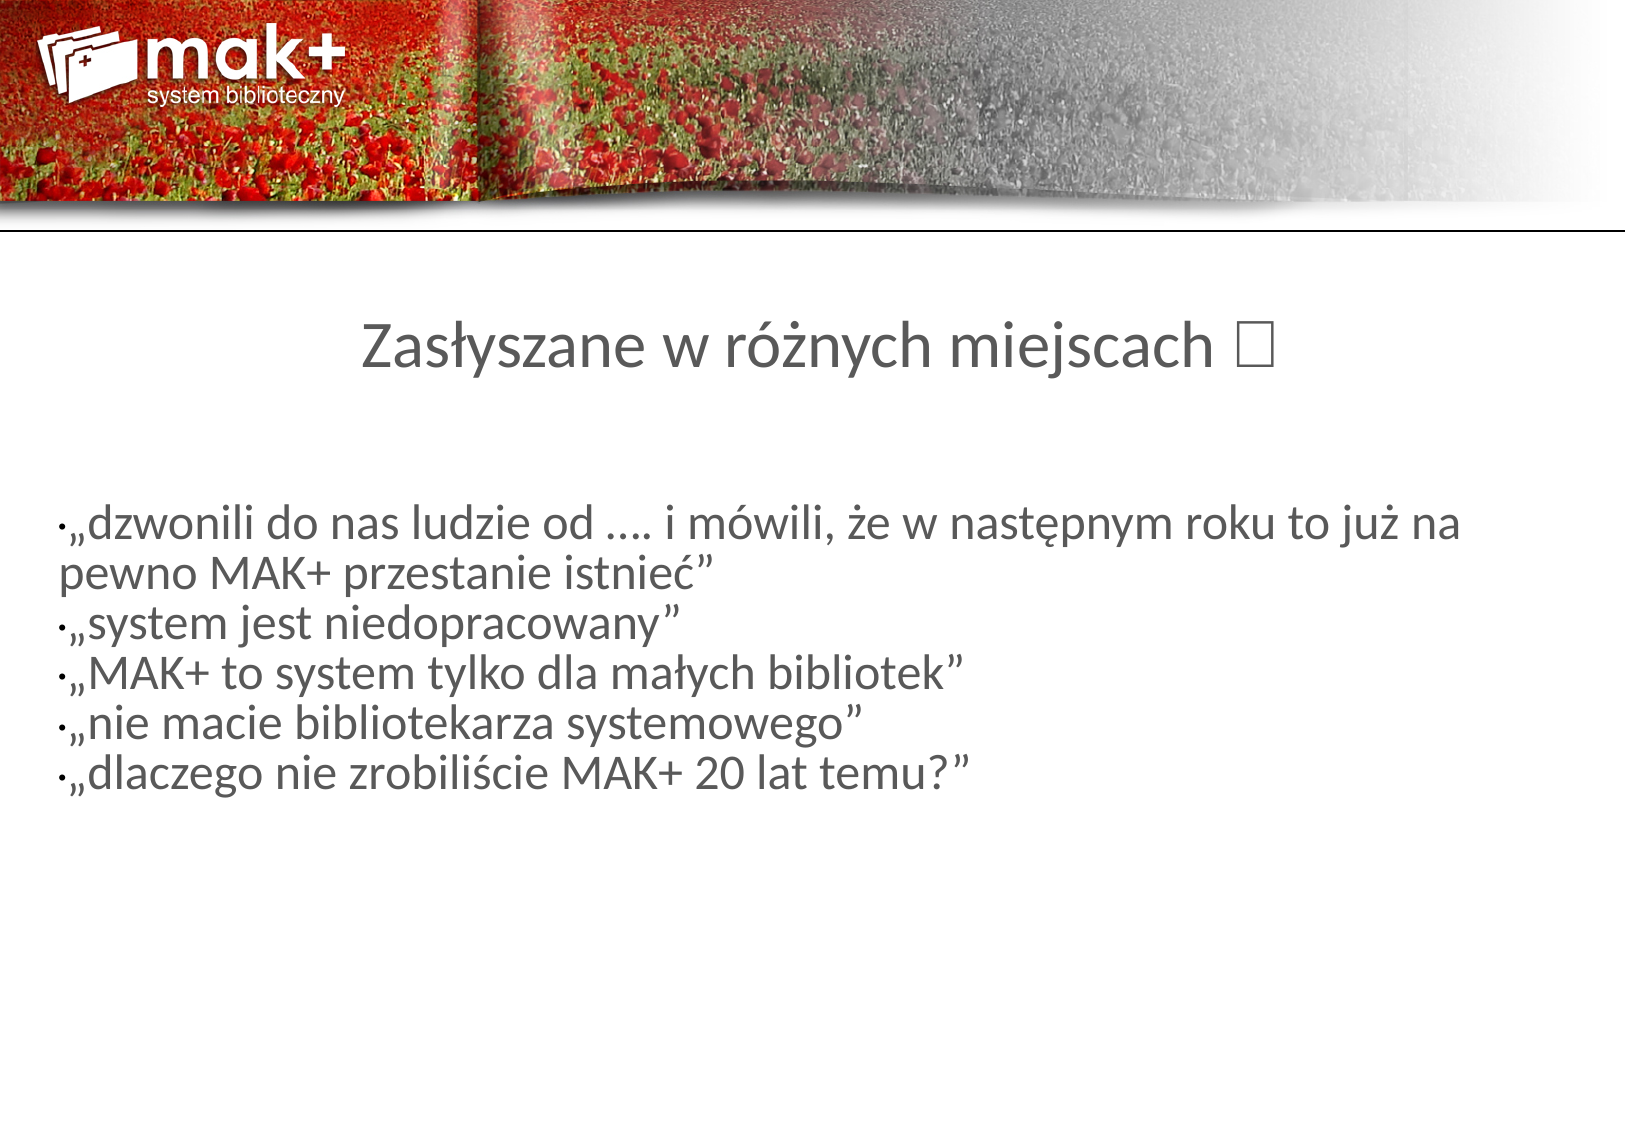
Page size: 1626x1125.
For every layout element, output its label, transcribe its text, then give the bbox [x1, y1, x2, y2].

text_box Zasłyszane w różnych miejscach  [97, 299, 1544, 396]
text_box „dzwonili do nas ludzie od …. i mówili, że w następnym roku to już na pewno MAK+ przestanie istnieć” „system jest niedopracowany” „MAK+ to system tylko dla małych bibliotek” „nie macie bibliotekarza systemowego” „dlaczego nie zrobiliście MAK+ 20 lat temu?” [43, 494, 1597, 935]
picture [0, 0, 1625, 231]
